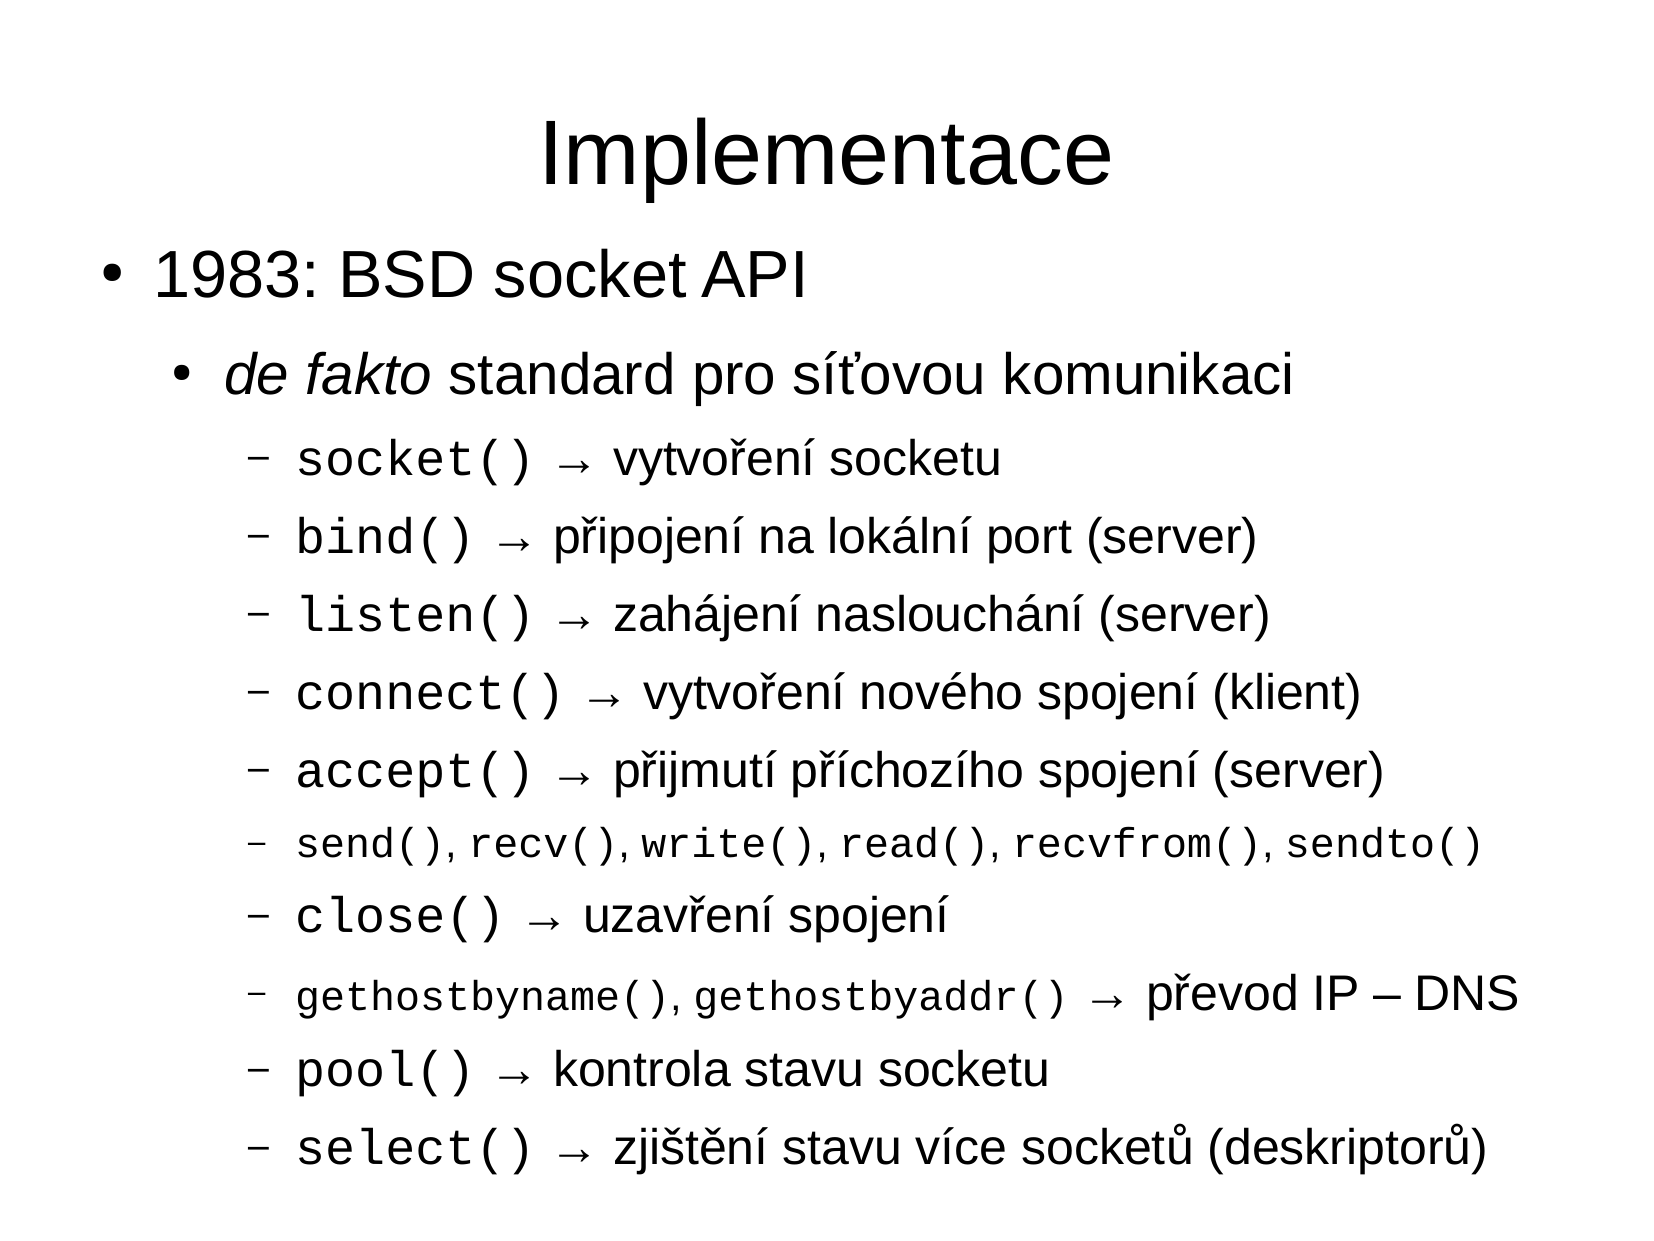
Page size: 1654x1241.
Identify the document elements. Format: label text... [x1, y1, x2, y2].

title Implementace [82, 56, 1571, 237]
list 1983: BSD socket API de fakto standard pro síťovou komunikaci socket() → vytvoření socketu bind() → připojení na lokální port (server) listen() → zahájení naslouchání (server) connect() → vytvoření nového spojení (klient) accept() → přijmutí příchozího spojení (server) send(), recv(), write(), read(), recvfrom(), sendto() close() → uzavření spojení gethostbyname(), gethostbyaddr() → převod IP – DNS pool() → kontrola stavu socketu select() → zjištění stavu více socketů (deskriptorů) [82, 237, 1571, 1180]
